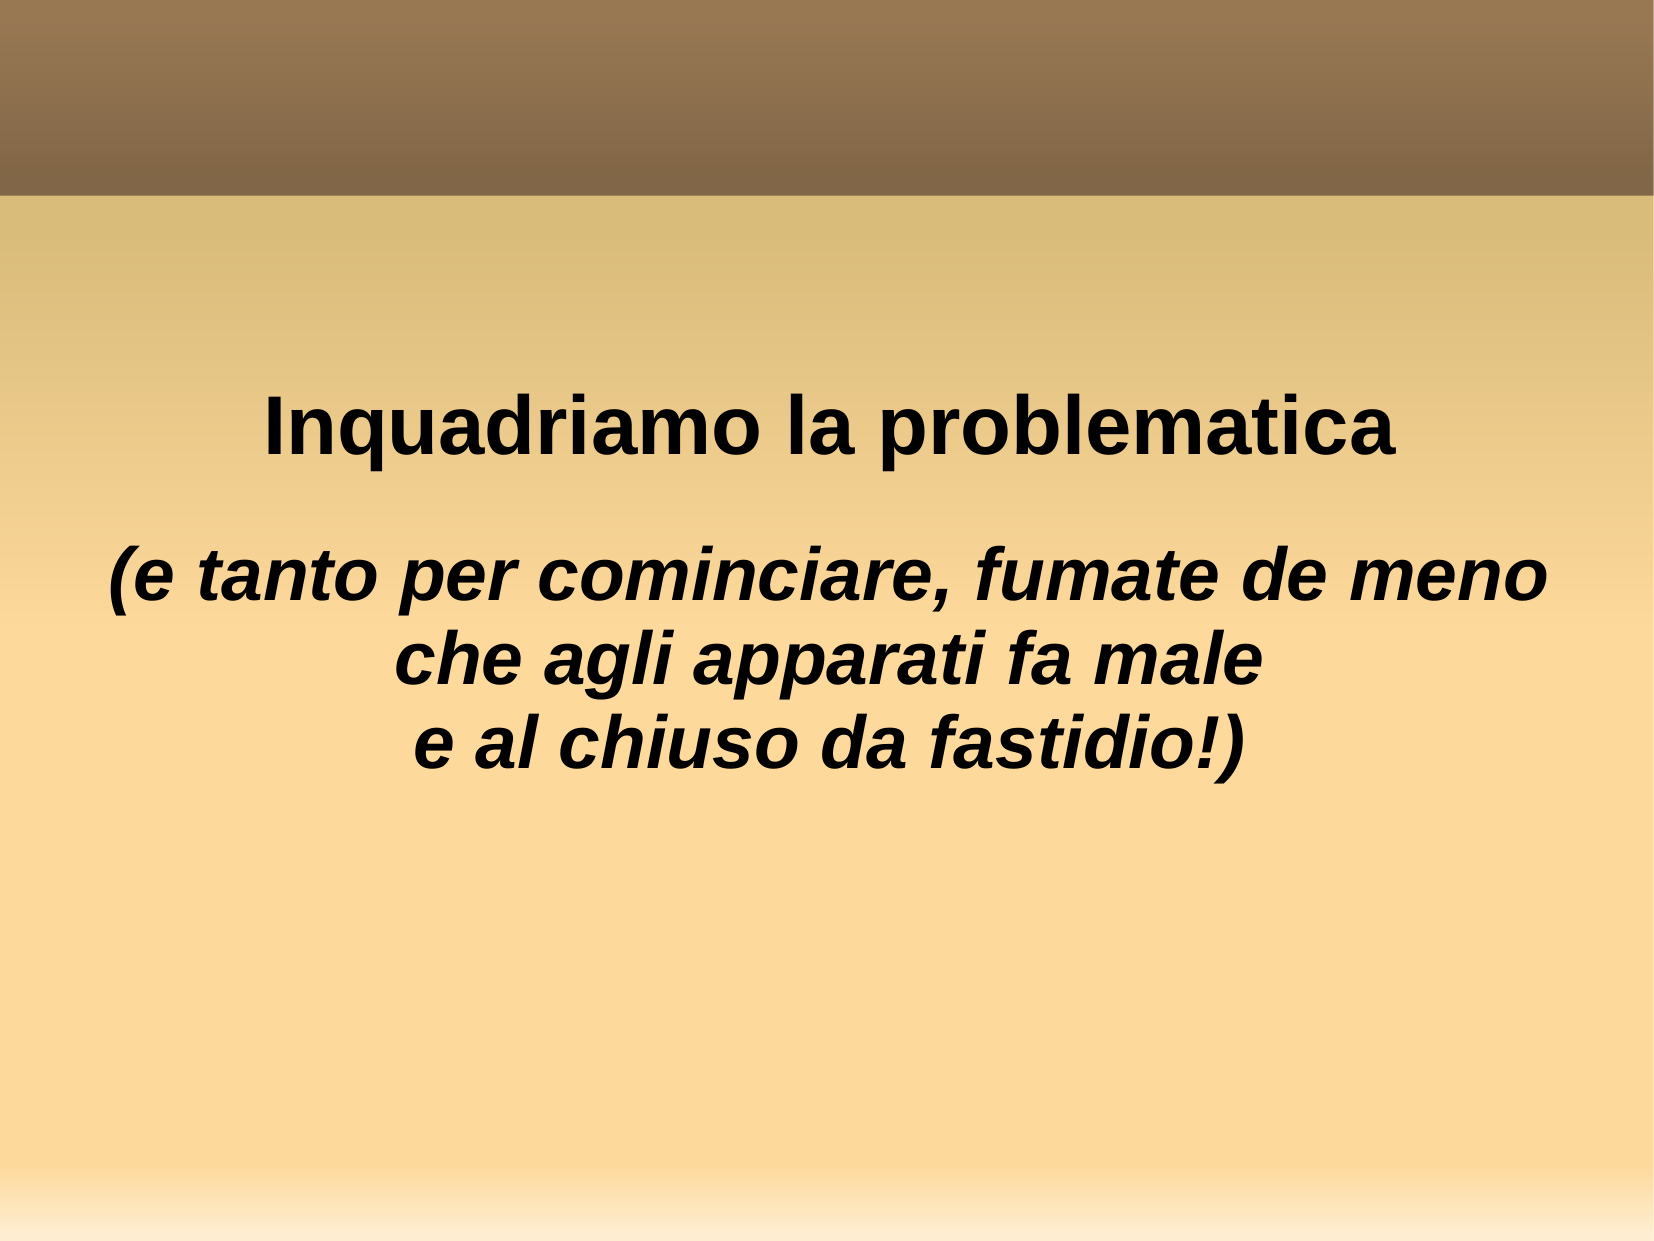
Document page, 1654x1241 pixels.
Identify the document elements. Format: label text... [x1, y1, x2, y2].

picture [0, 0, 1654, 1241]
title Inquadriamo la problematica (e tanto per cominciare, fumate de meno che agli apparati fa male e al chiuso da fastidio!) [47, 378, 1613, 785]
